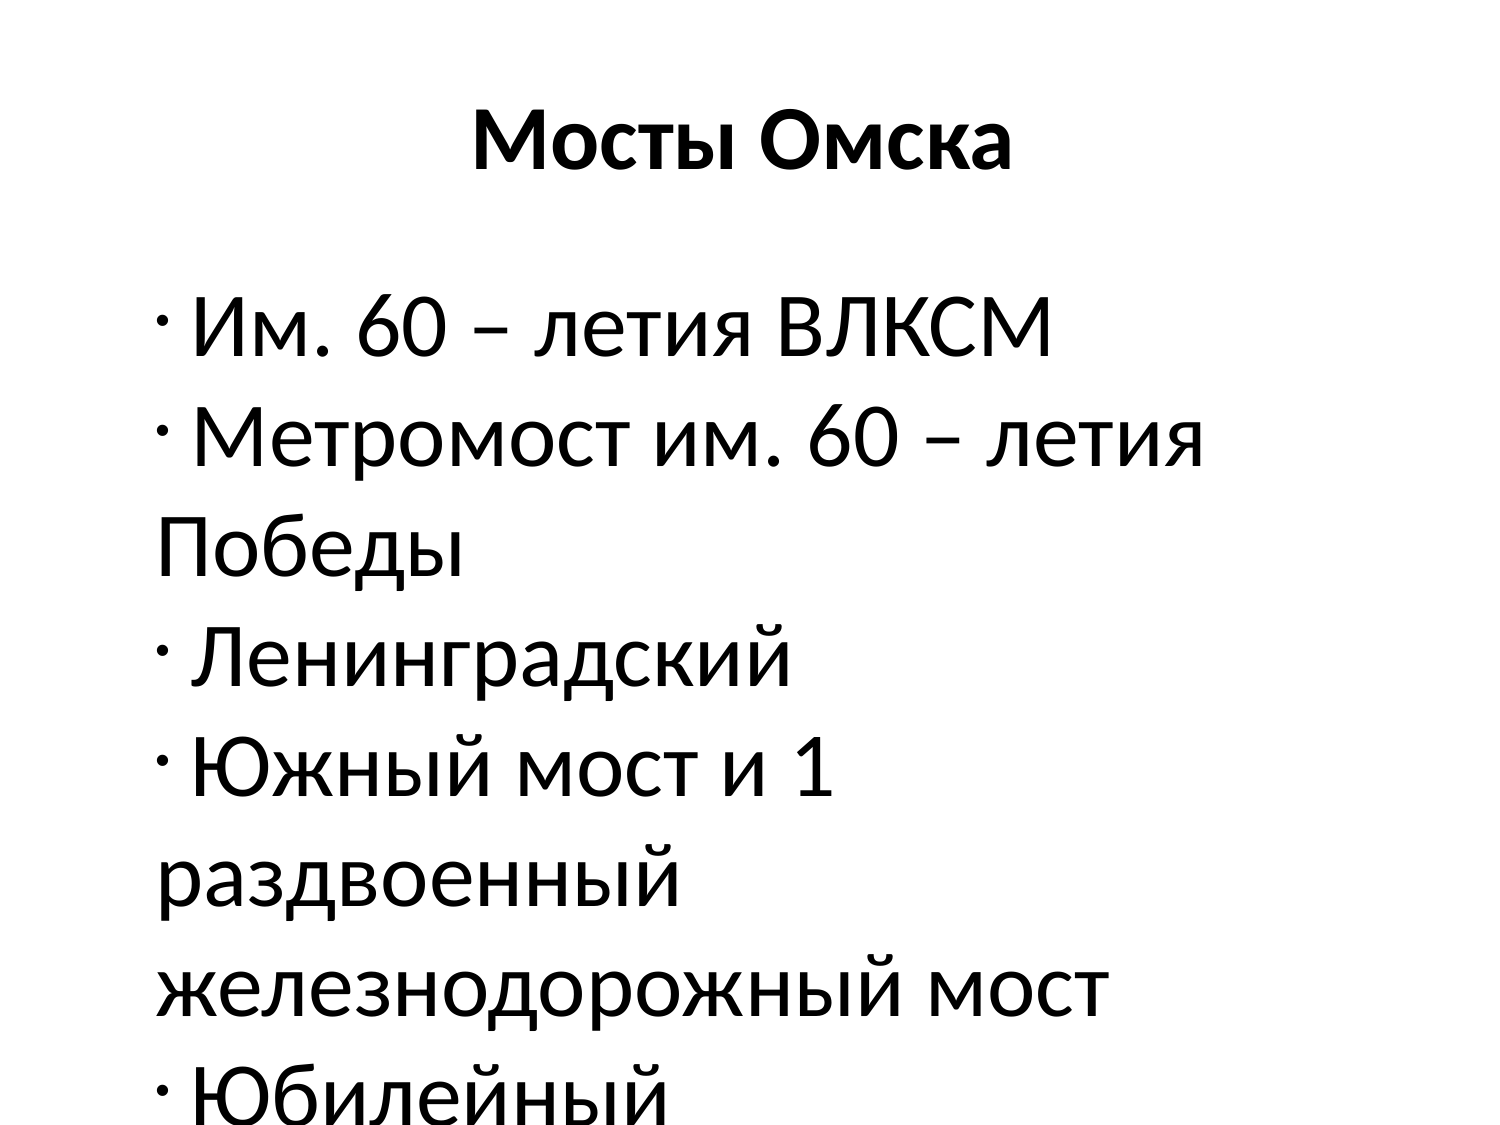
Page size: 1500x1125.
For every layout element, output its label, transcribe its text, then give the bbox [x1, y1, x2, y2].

subtitle Им. 60 – летия ВЛКСМ Метромост им. 60 – летия Победы Ленинградский Южный мост и 1 раздвоенный железнодорожный мост Юбилейный Комсомольский Октябрьский Железнодорожный (через Омь) [140, 257, 1348, 973]
title Мосты Омска [105, 70, 1381, 235]
